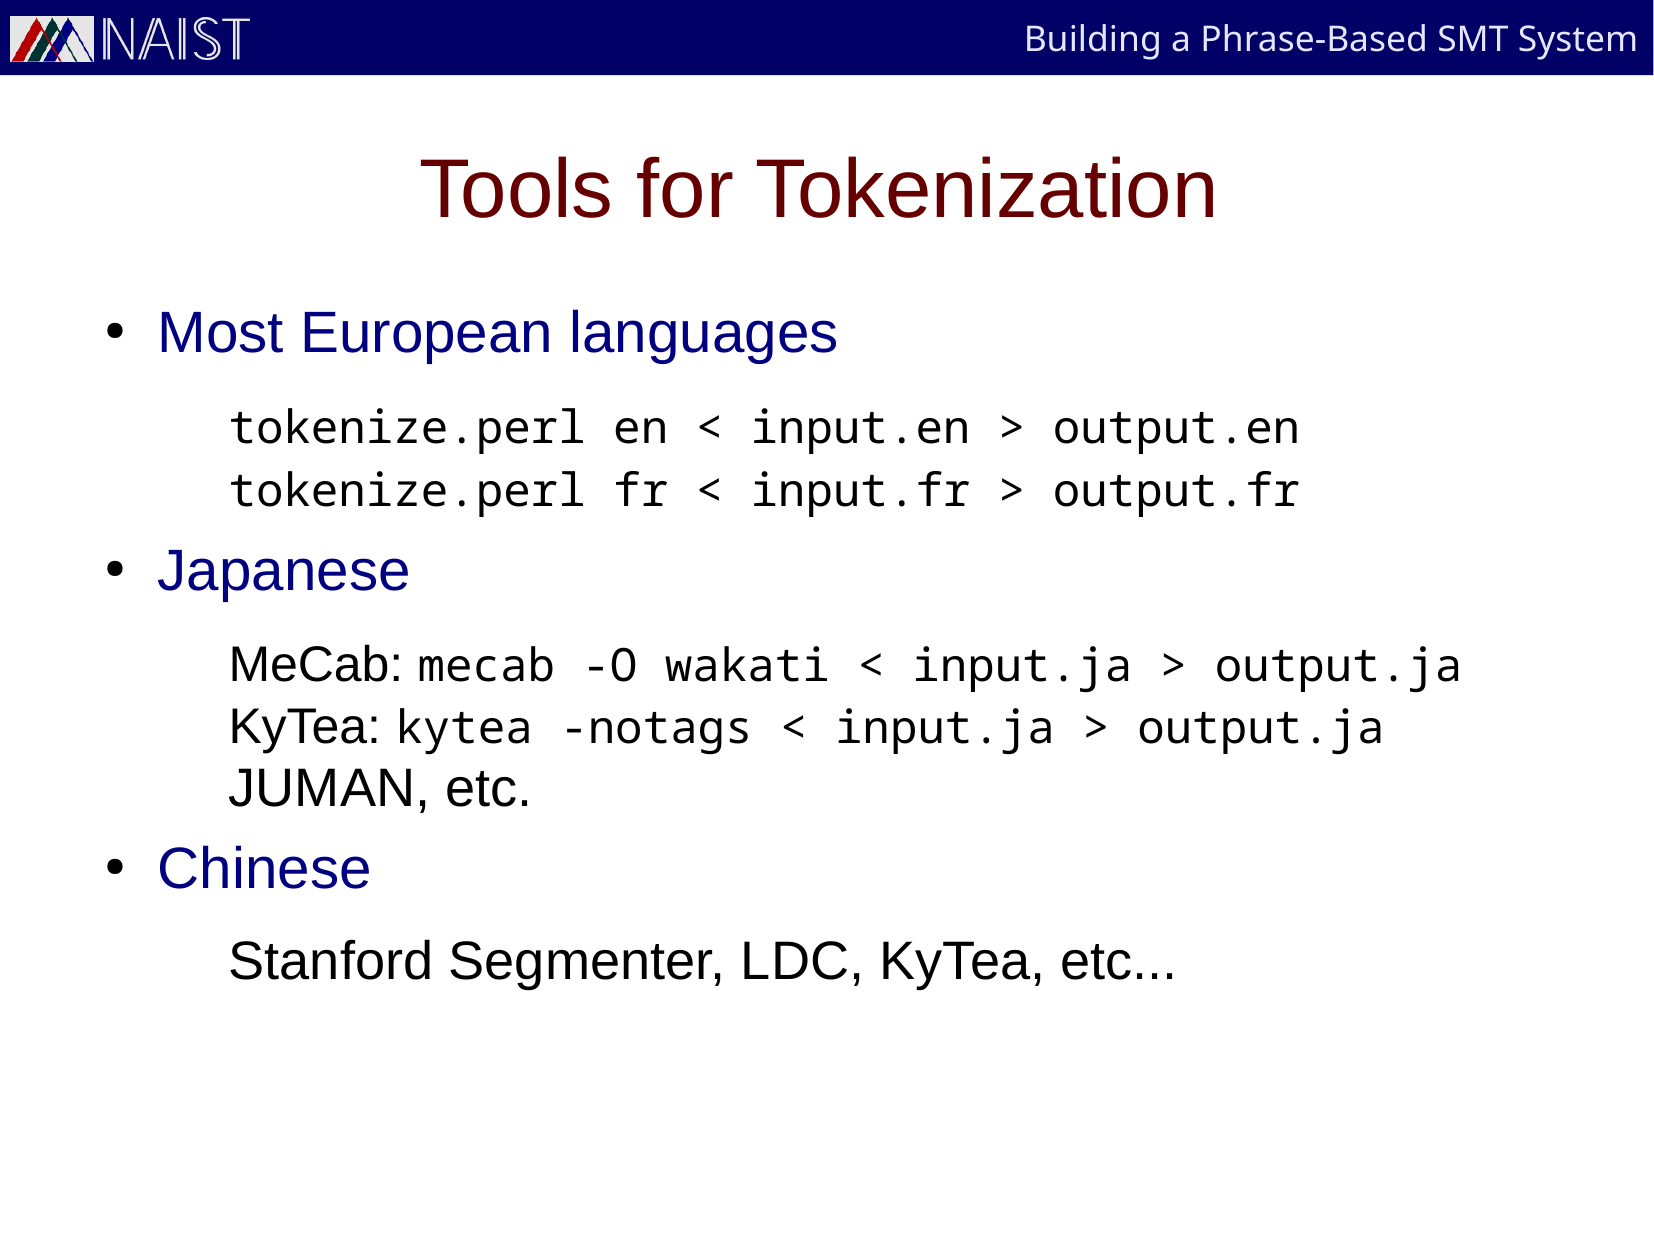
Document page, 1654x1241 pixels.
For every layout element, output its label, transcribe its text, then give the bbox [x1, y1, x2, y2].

picture [10, 16, 94, 62]
title Tools for Tokenization [75, 92, 1564, 285]
picture [102, 17, 251, 60]
list Most European languages tokenize.perl en < input.en > output.en tokenize.perl fr < input.fr > output.fr Japanese MeCab: mecab -O wakati < input.ja > output.ja KyTea: kytea -notags < input.ja > output.ja JUMAN, etc. Chinese Stanford Segmenter, LDC, KyTea, etc... [86, 300, 1576, 1104]
